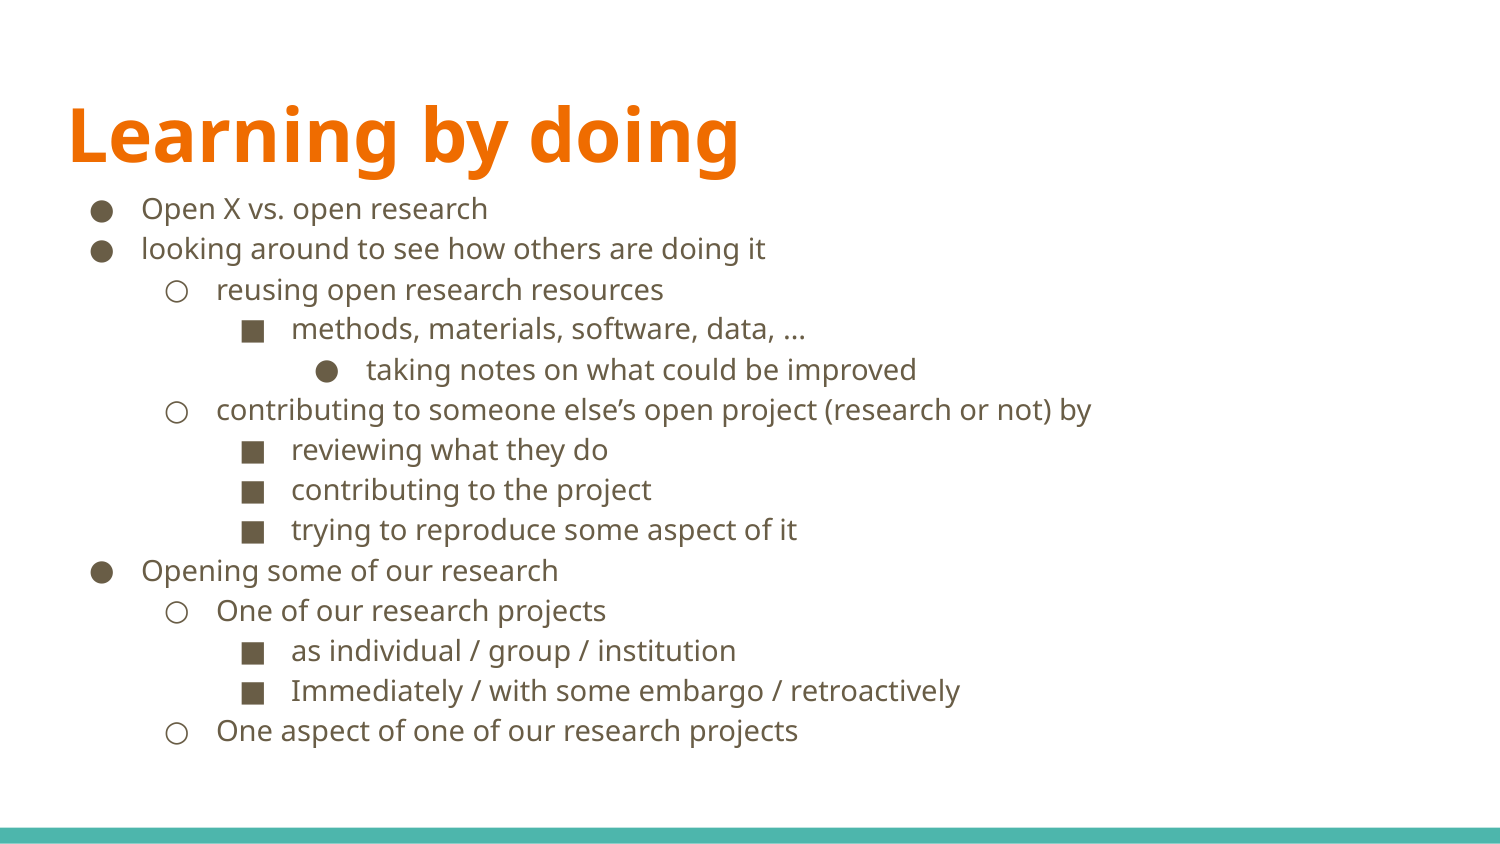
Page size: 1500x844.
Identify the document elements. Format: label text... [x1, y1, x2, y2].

list Open X vs. open research looking around to see how others are doing it reusing open research resources methods, materials, software, data, … taking notes on what could be improved contributing to someone else’s open project (research or not) by reviewing what they do contributing to the project trying to reproduce some aspect of it Opening some of our research One of our research projects as individual / group / institution Immediately / with some embargo / retroactively One aspect of one of our research projects [51, 170, 1449, 815]
title Learning by doing [51, 72, 1449, 170]
